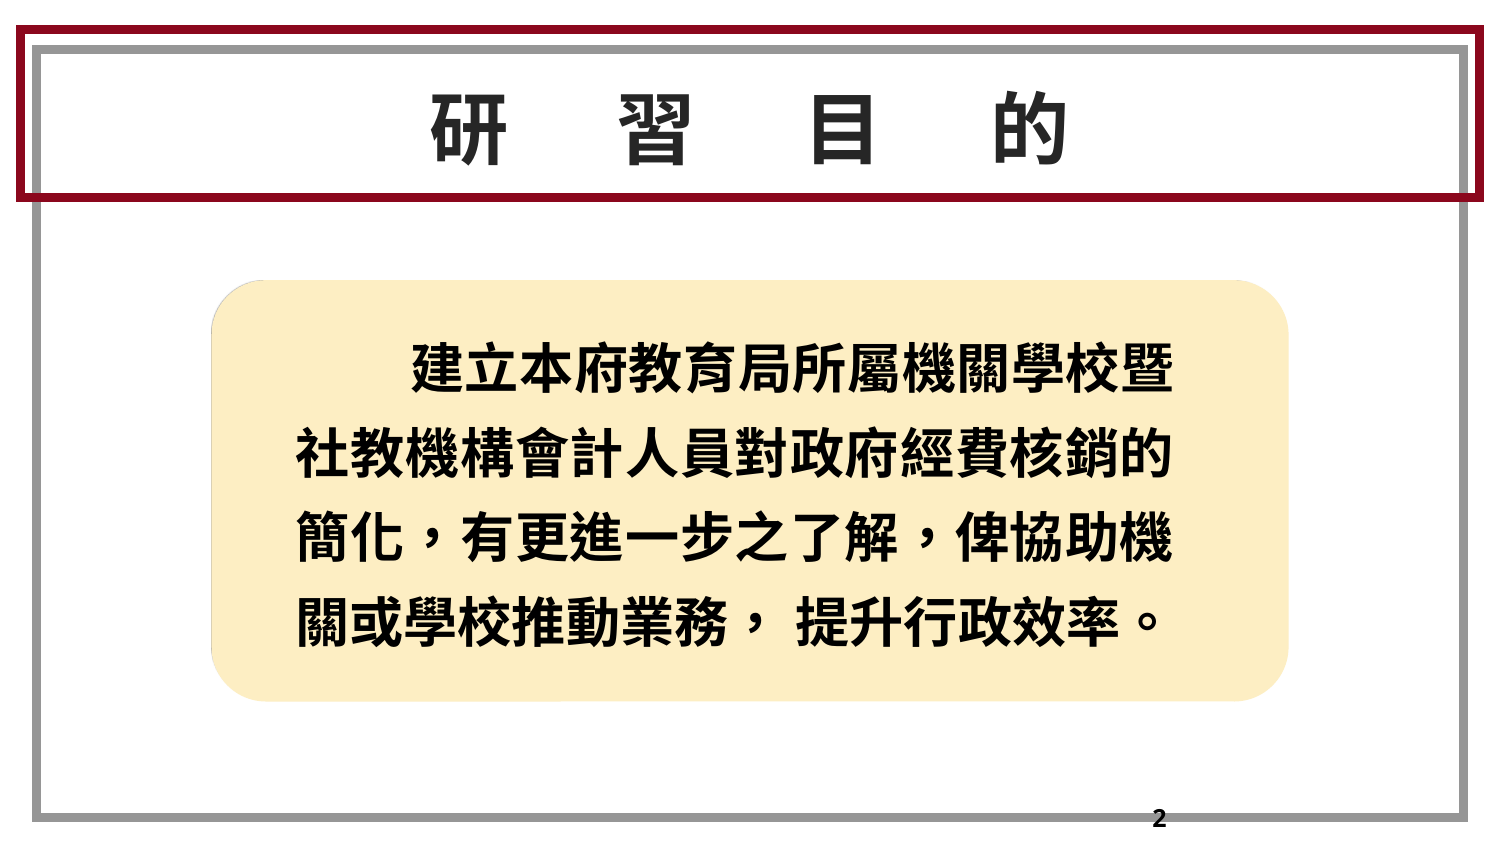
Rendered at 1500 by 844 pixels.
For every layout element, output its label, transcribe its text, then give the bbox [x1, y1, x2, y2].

text_box 研 習 目 的 [235, 71, 1265, 184]
text_box [211, 280, 1289, 702]
text_box 建立本府教育局所屬機關學校暨社教機構會計人員對政府經費核銷的簡化，有更進一步之了解，俾協助機關或學校推動業務， 提升行政效率。 [280, 296, 1220, 672]
text_box 1 [1137, 671, 1498, 844]
